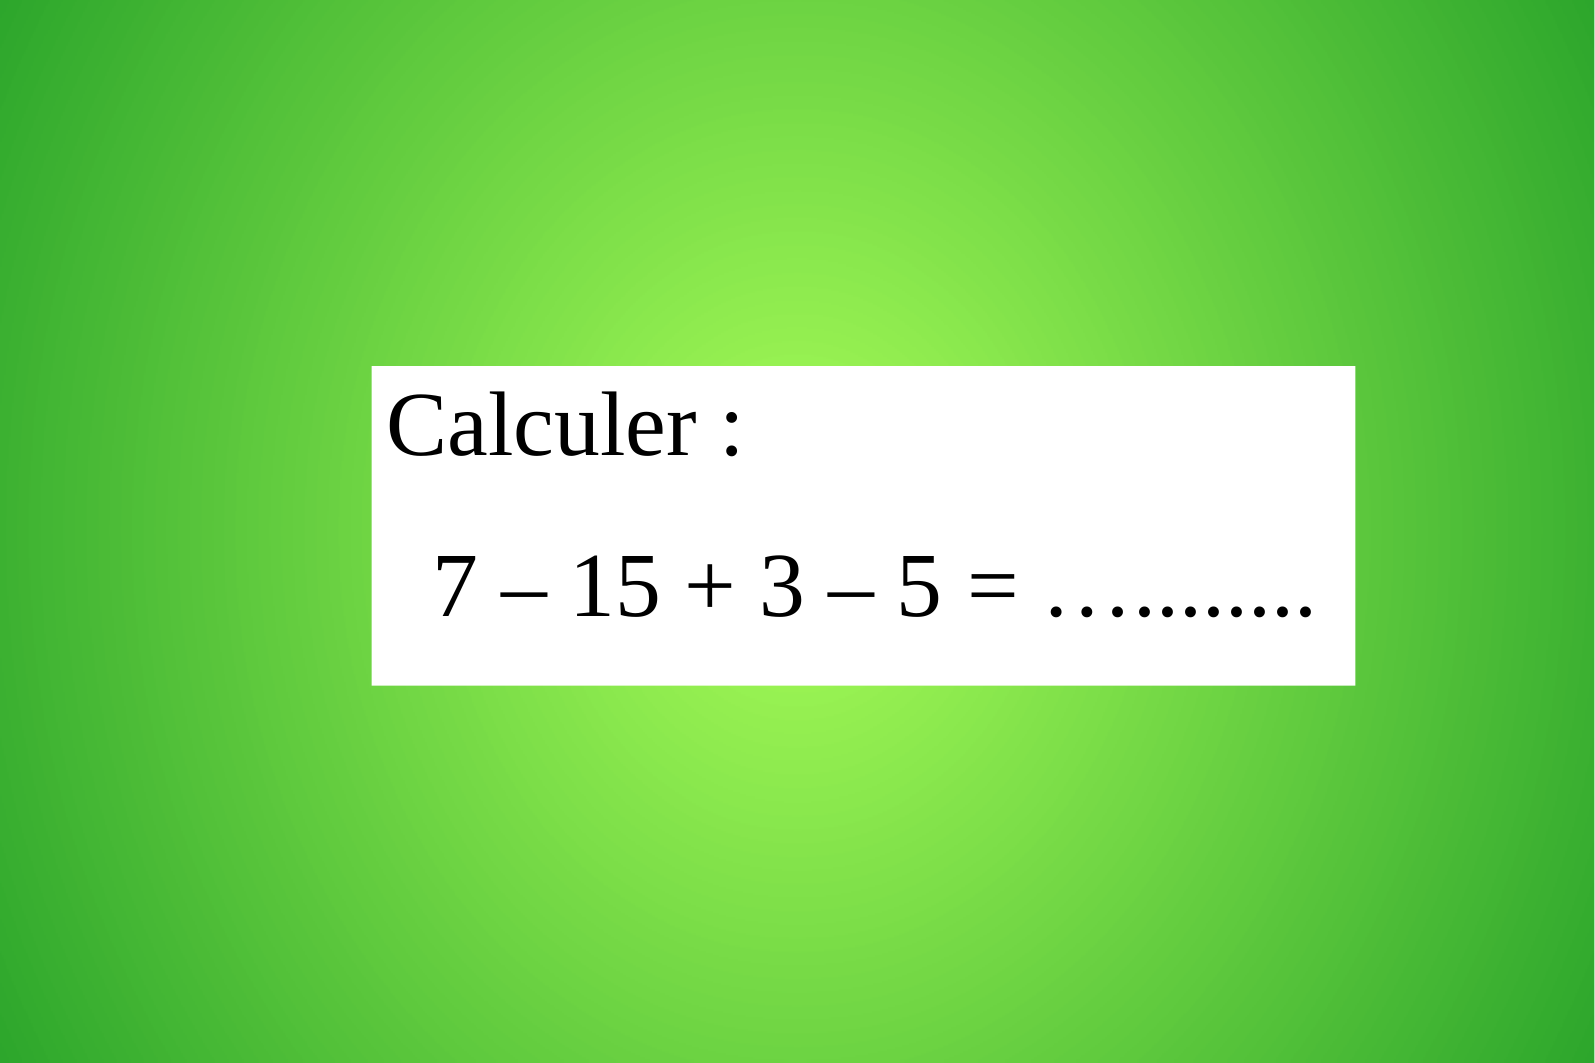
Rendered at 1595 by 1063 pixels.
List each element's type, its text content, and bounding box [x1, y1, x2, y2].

text_box Calculer : 7 – 15 + 3 – 5 = …........ [371, 366, 1356, 686]
picture [0, 0, 1595, 1063]
